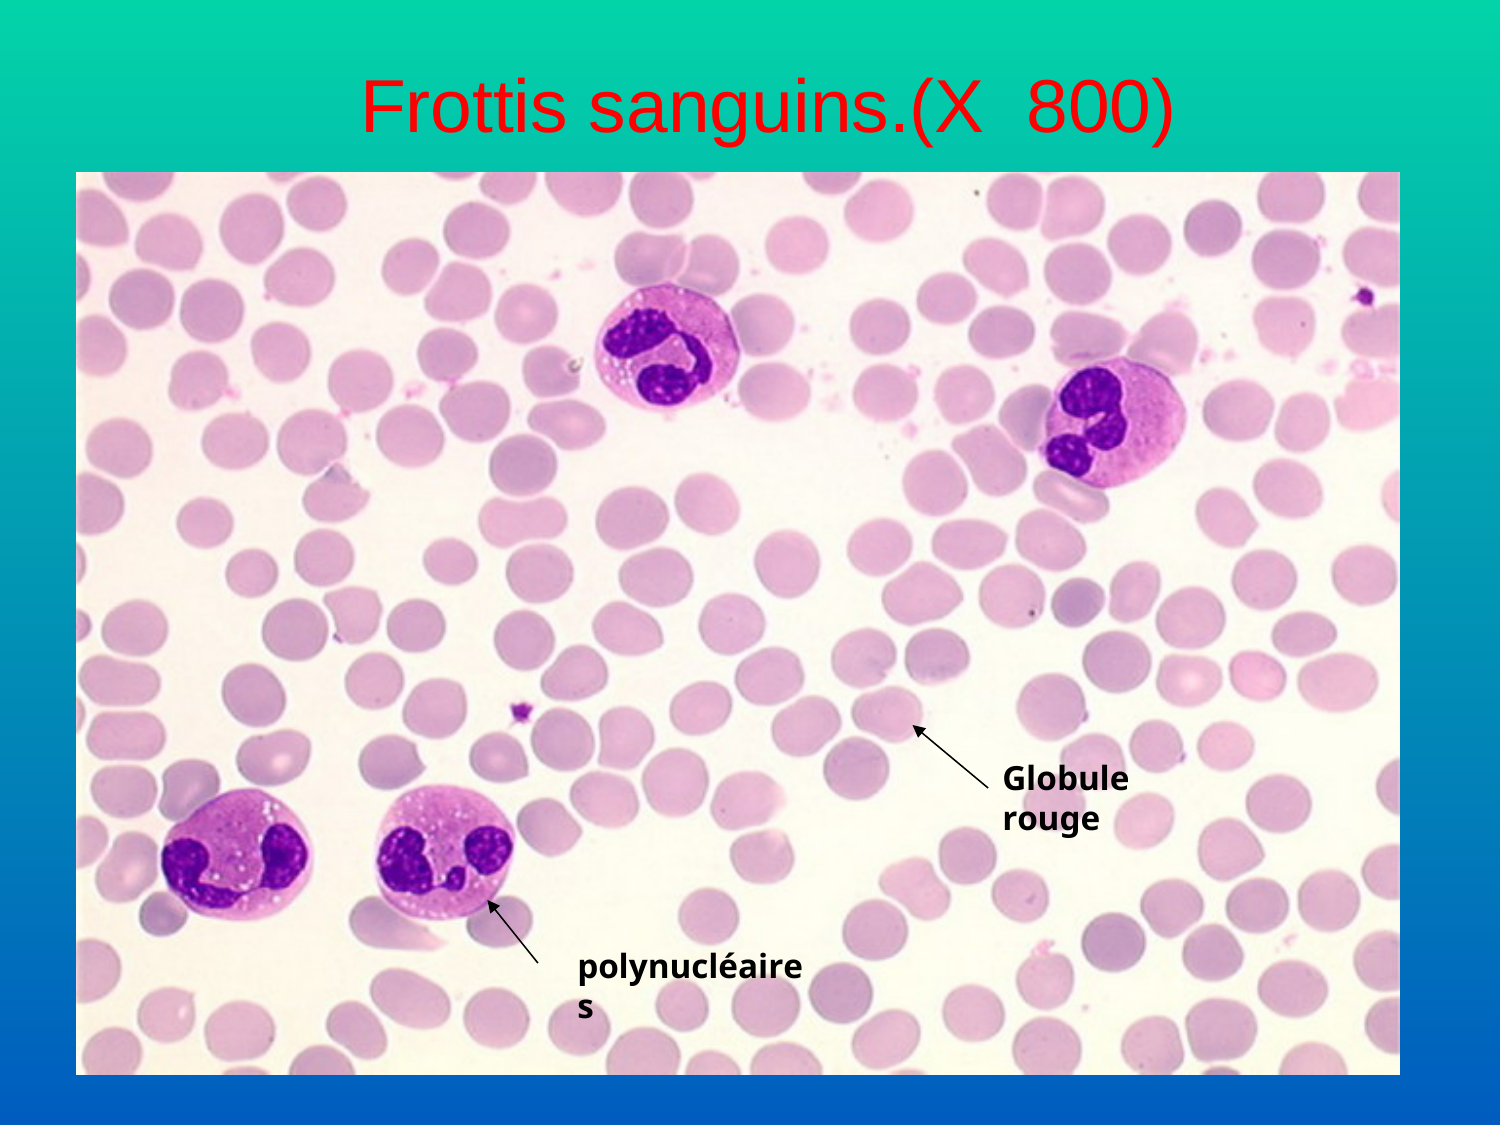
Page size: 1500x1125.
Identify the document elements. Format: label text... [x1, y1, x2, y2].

picture [0, 172, 1500, 1075]
text_box polynucléaires [562, 937, 833, 1033]
text_box Globule rouge [987, 749, 1177, 846]
title Frottis sanguins.(X 800) [162, 49, 1375, 155]
